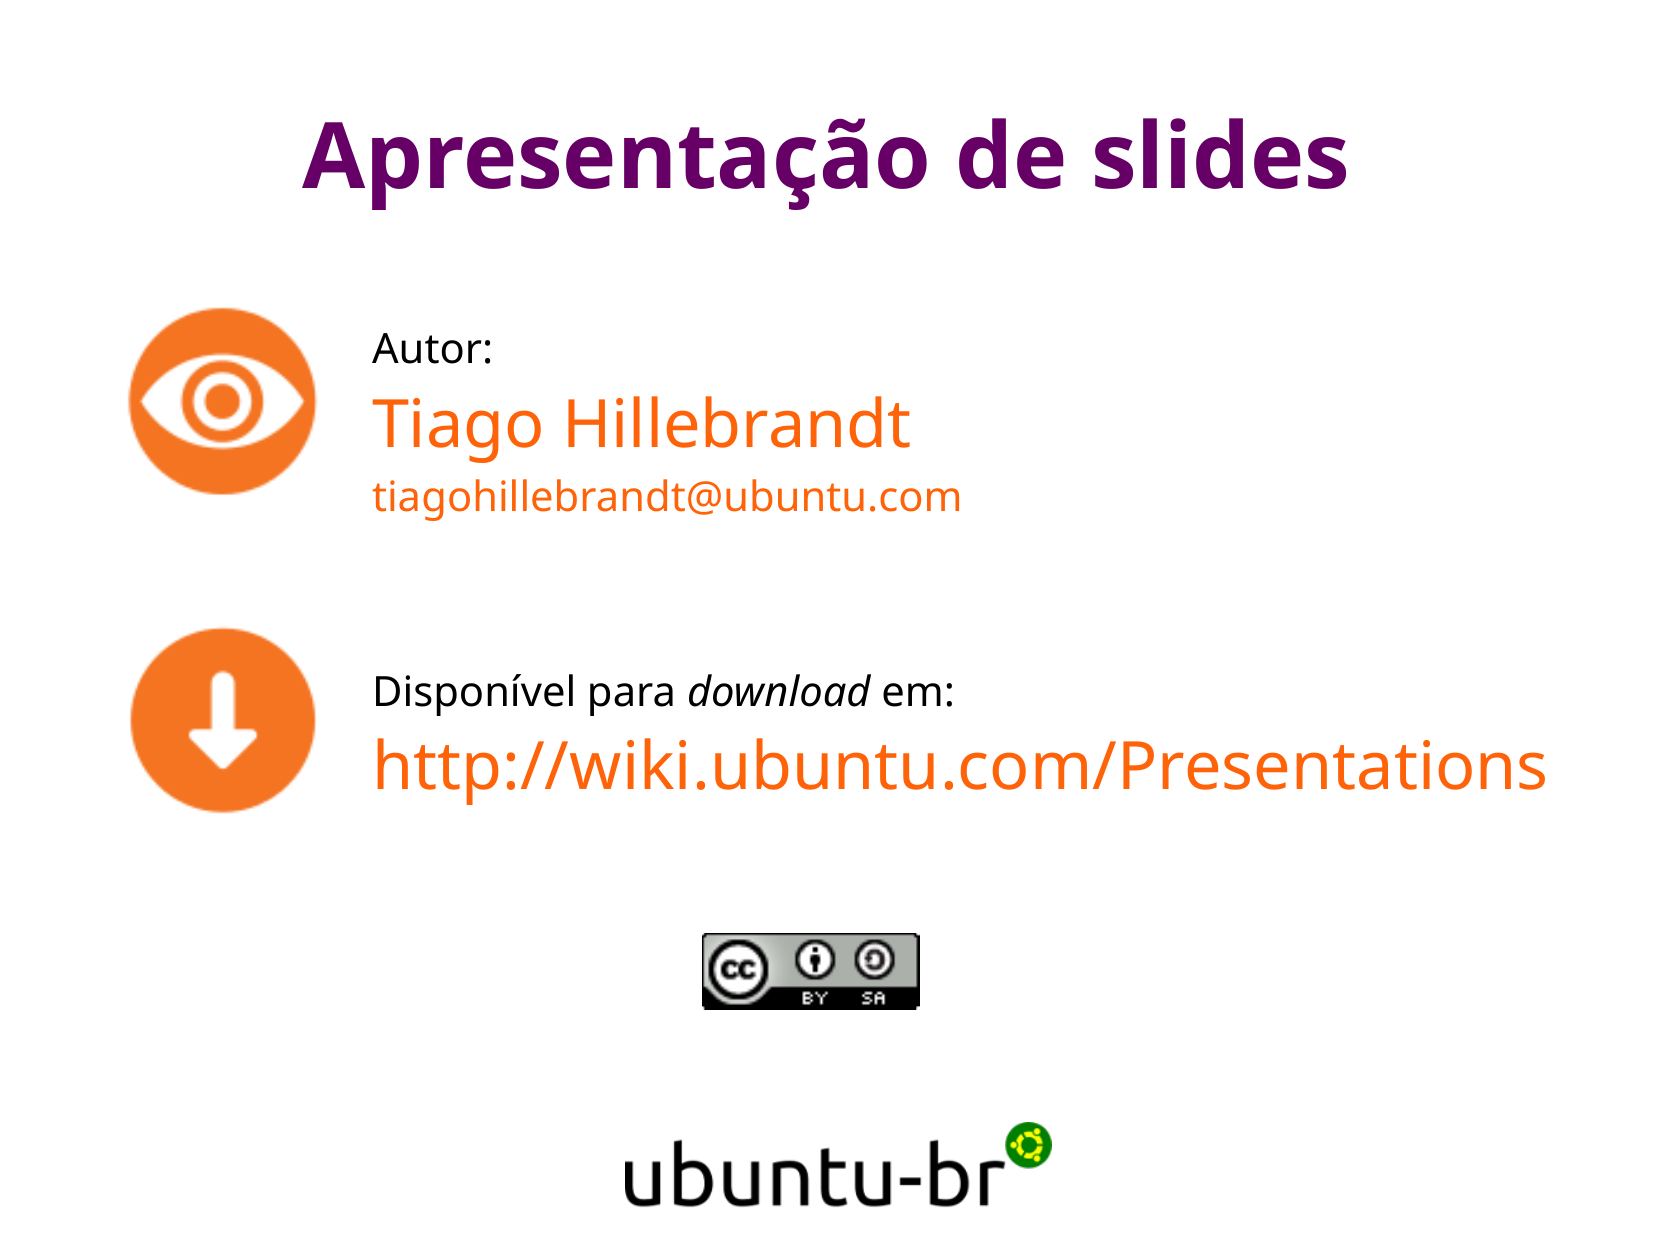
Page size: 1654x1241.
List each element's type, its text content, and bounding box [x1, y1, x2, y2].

picture [122, 604, 325, 839]
list Disponível para download em: http://wiki.ubuntu.com/Presentations [372, 661, 1636, 869]
picture [702, 933, 920, 1010]
picture [122, 283, 325, 521]
list Autor: Tiago Hillebrandt tiagohillebrandt@ubuntu.com [372, 318, 1636, 526]
picture [625, 1122, 1052, 1223]
title Apresentação de slides [82, 49, 1571, 257]
